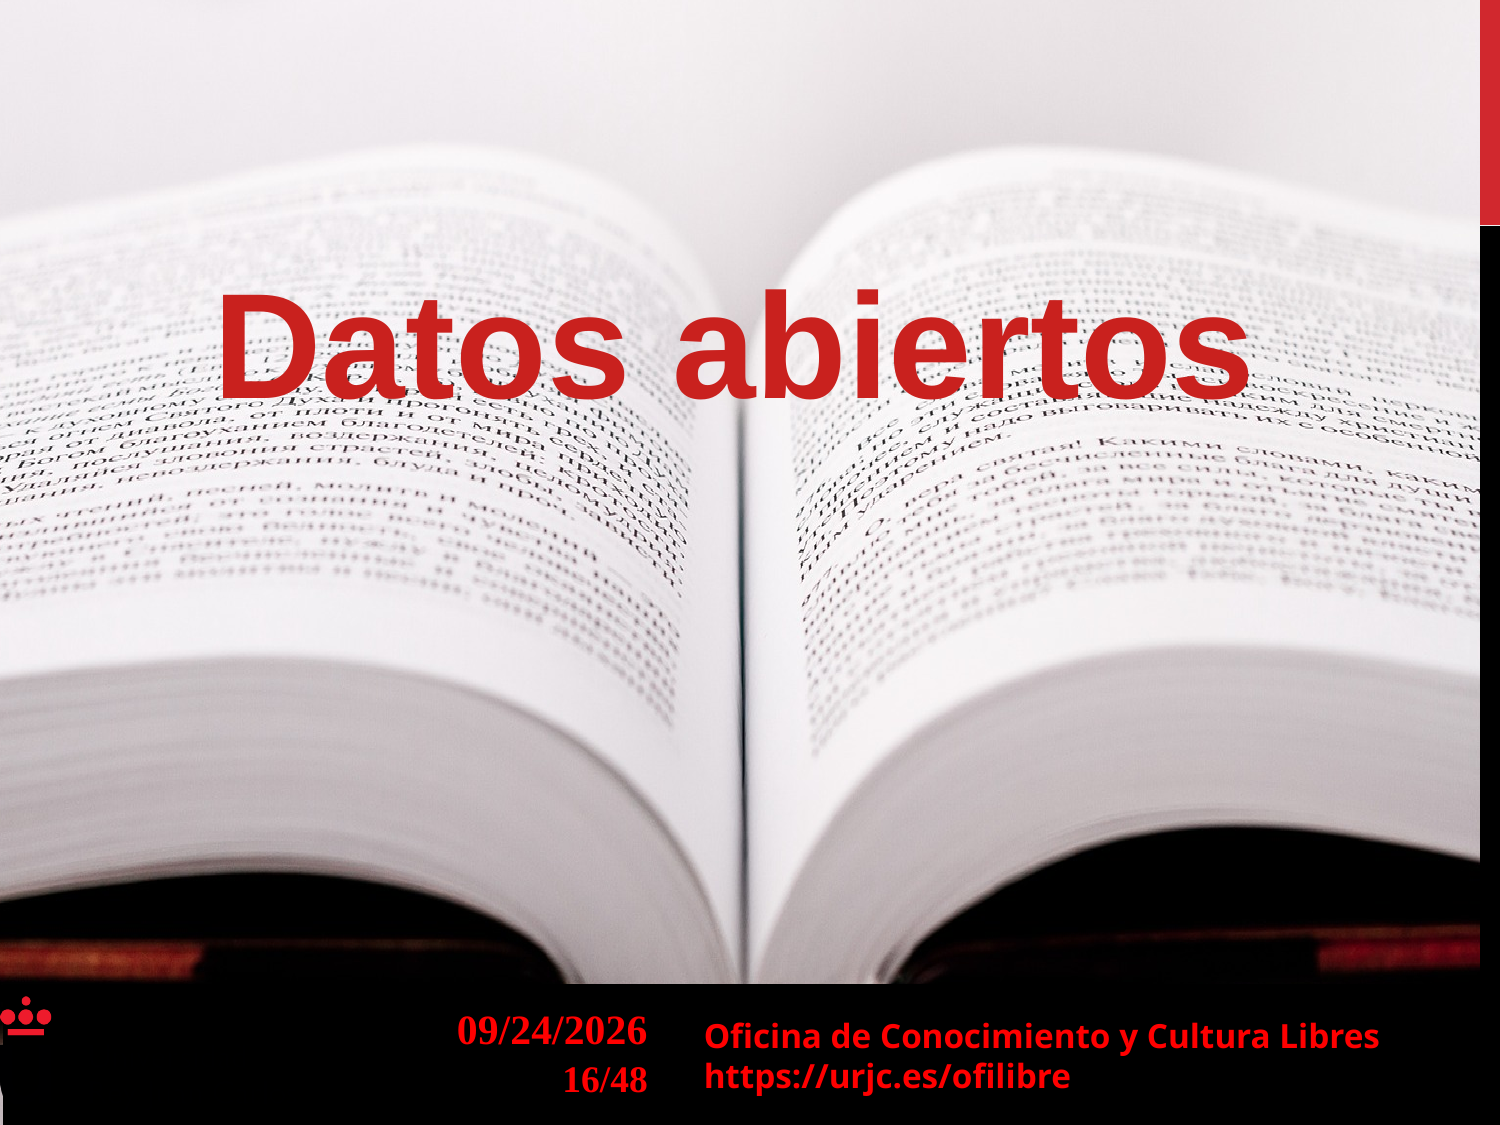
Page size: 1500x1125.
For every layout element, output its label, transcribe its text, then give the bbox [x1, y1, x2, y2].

text_box Datos abiertos [120, 254, 1351, 605]
picture [0, 0, 1500, 1014]
title [75, 285, 1425, 661]
